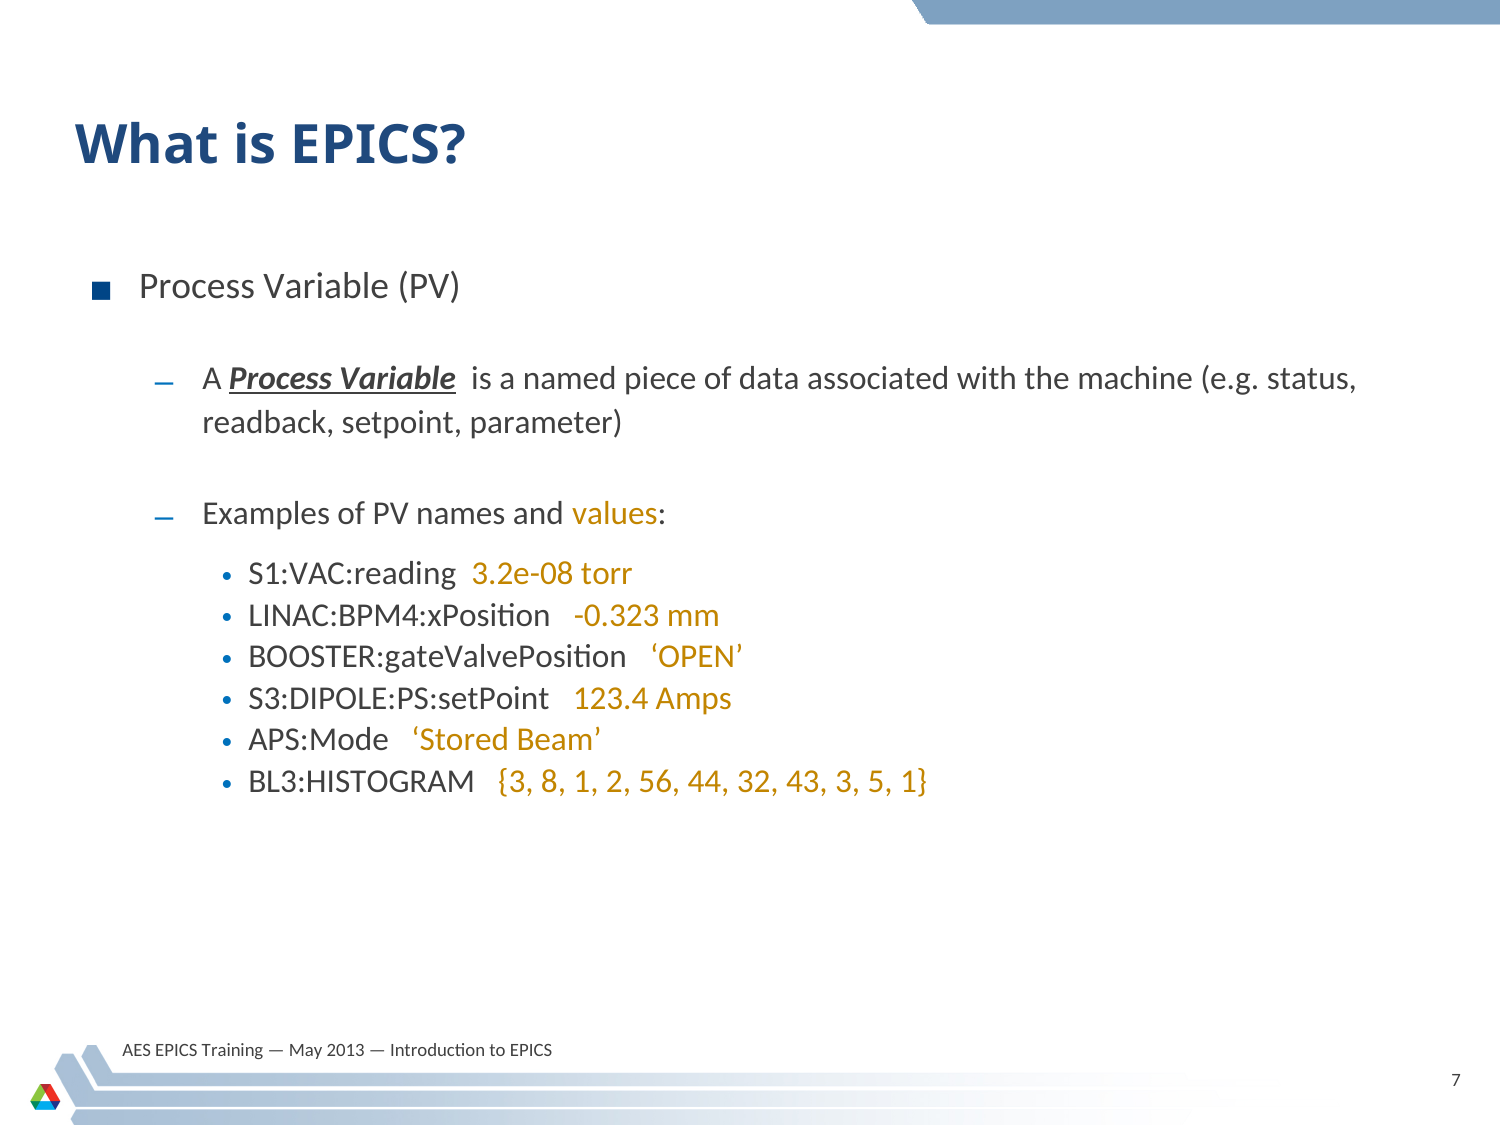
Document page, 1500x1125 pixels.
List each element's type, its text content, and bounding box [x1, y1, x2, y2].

picture [0, 1037, 1500, 1125]
list Process Variable (PV) A Process Variable is a named piece of data associated with the machine (e.g. status, readback, setpoint, parameter)‏ Examples of PV names and values: S1:VAC:reading 3.2e-08 torr LINAC:BPM4:xPosition -0.323 mm BOOSTER:gateValvePosition ‘OPEN’ S3:DIPOLE:PS:setPoint 123.4 Amps APS:Mode ‘Stored Beam’ BL3:HISTOGRAM {3, 8, 1, 2, 56, 44, 32, 43, 3, 5, 1} [75, 262, 1426, 1006]
picture [0, 0, 1500, 26]
title What is EPICS? [75, 111, 1426, 175]
